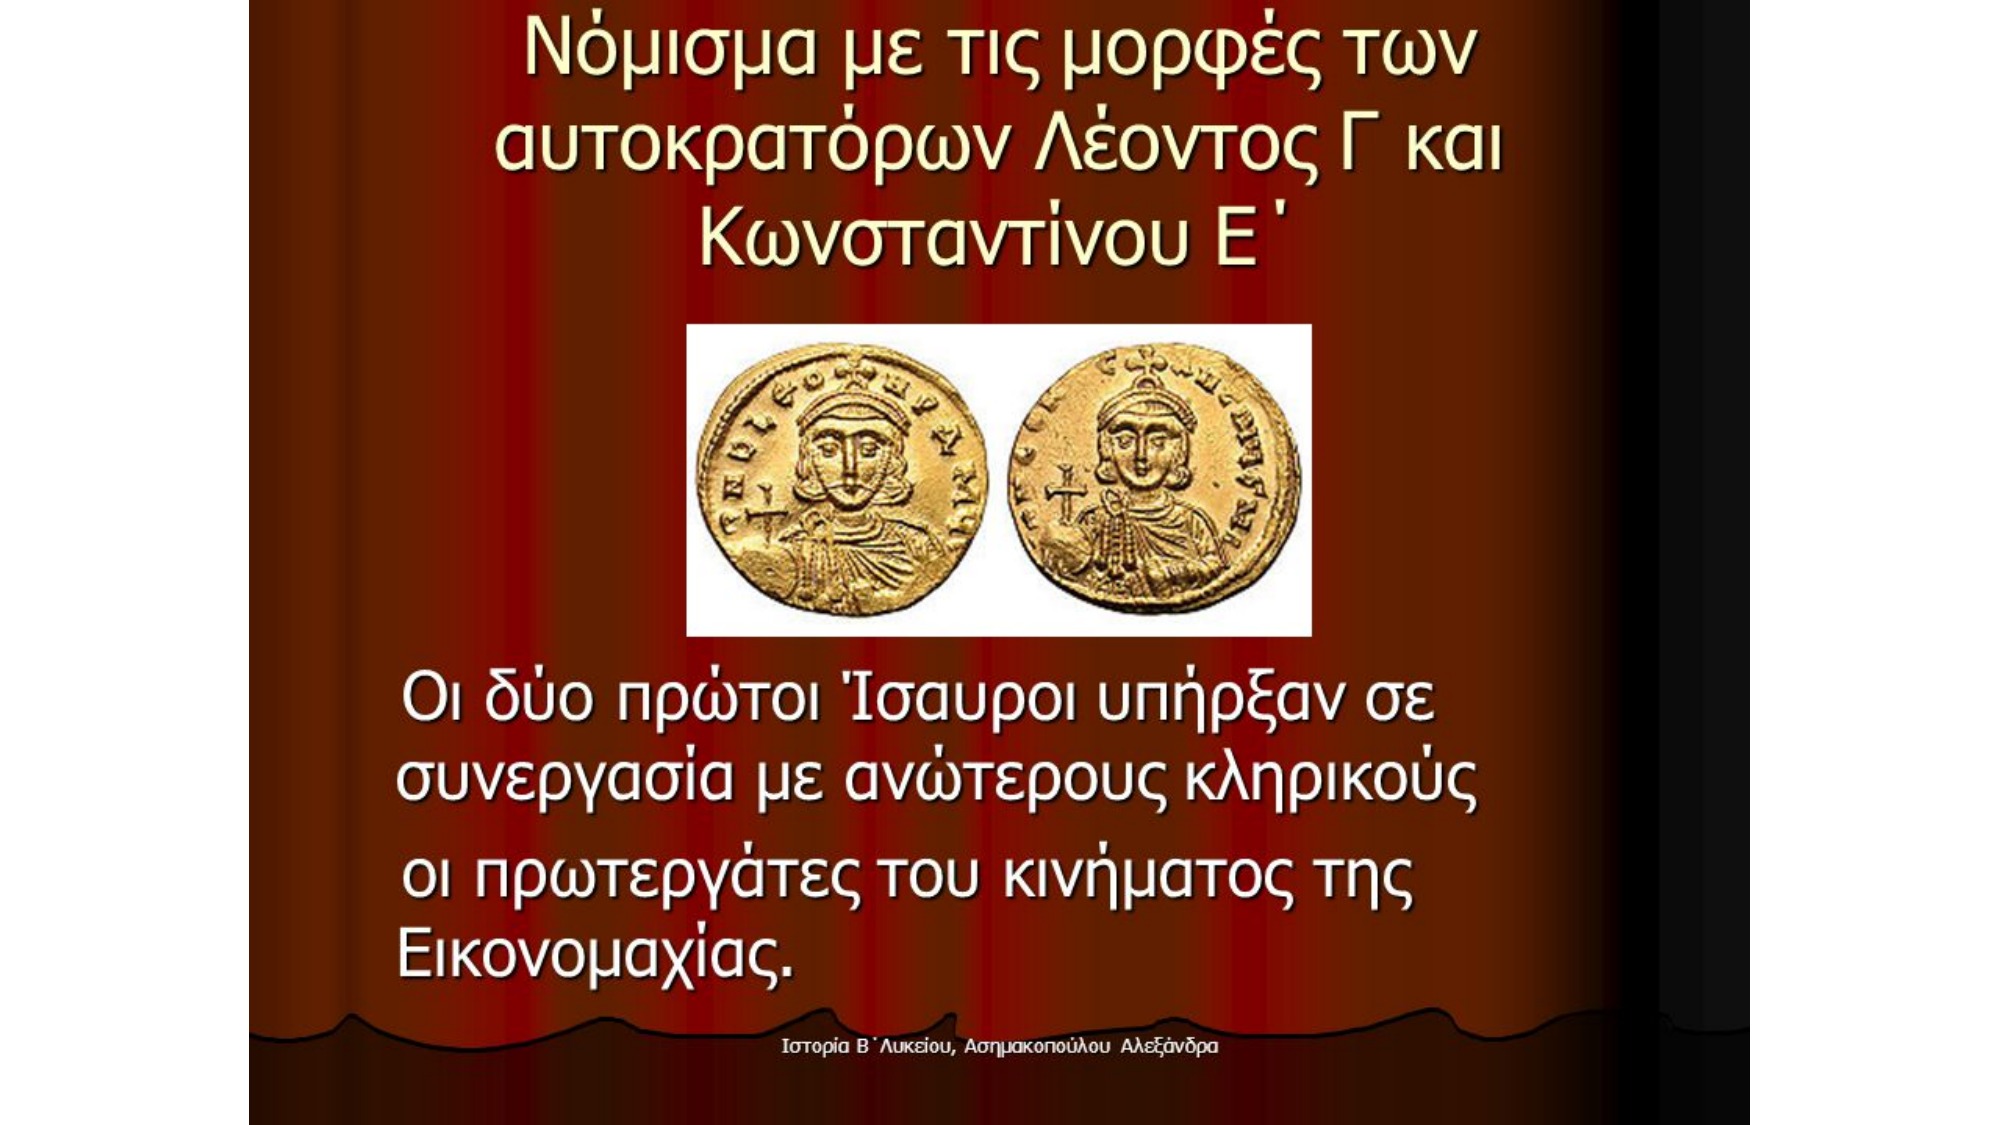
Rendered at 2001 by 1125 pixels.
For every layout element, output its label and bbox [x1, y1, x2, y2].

picture [249, 0, 1750, 1125]
